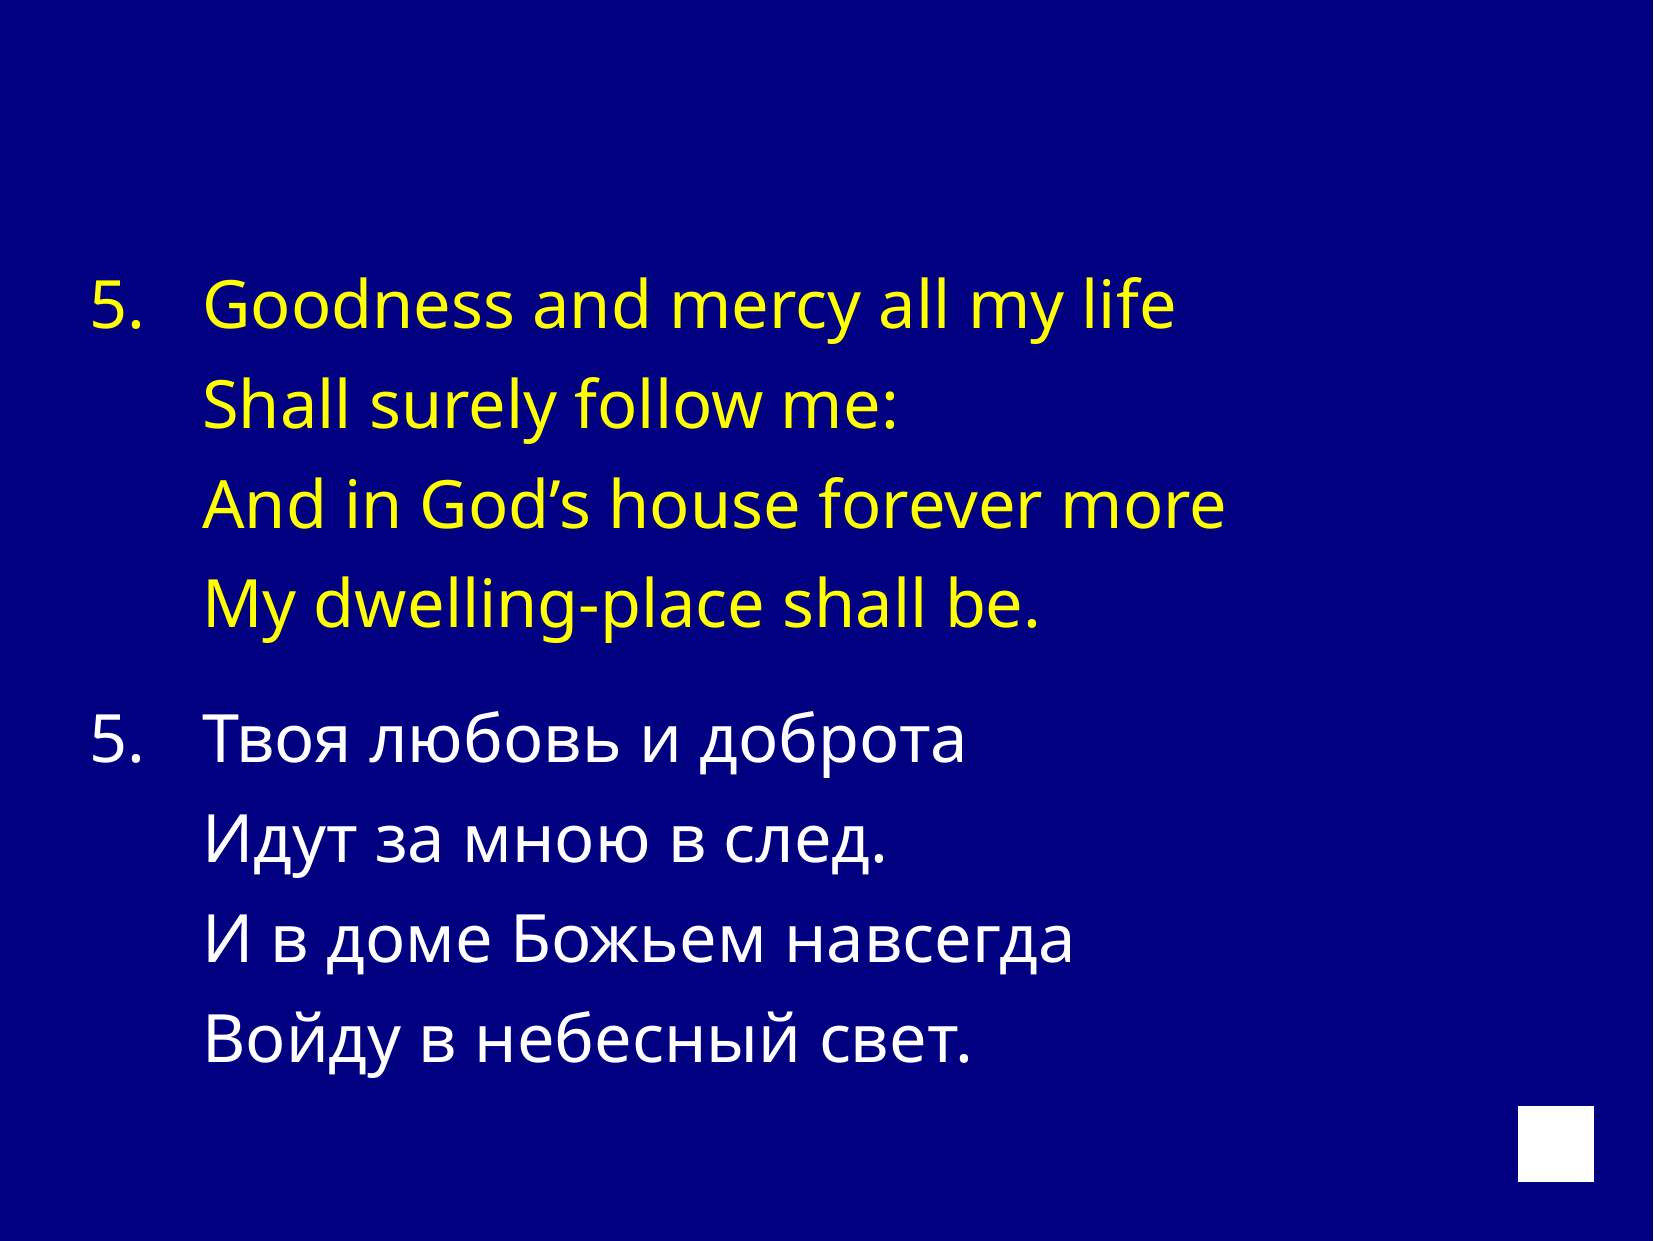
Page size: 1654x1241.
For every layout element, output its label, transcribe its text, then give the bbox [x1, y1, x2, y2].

text_box [1518, 1106, 1594, 1182]
text_box 5. Твоя любовь и доброта Идут за мною в след. И в доме Божьем навсегда Войду в небесный свет. [75, 675, 1576, 1163]
text_box 5. Goodness and mercy all my life Shall surely follow me: And in God’s house forever more My dwelling-place shall be. [75, 150, 1576, 638]
